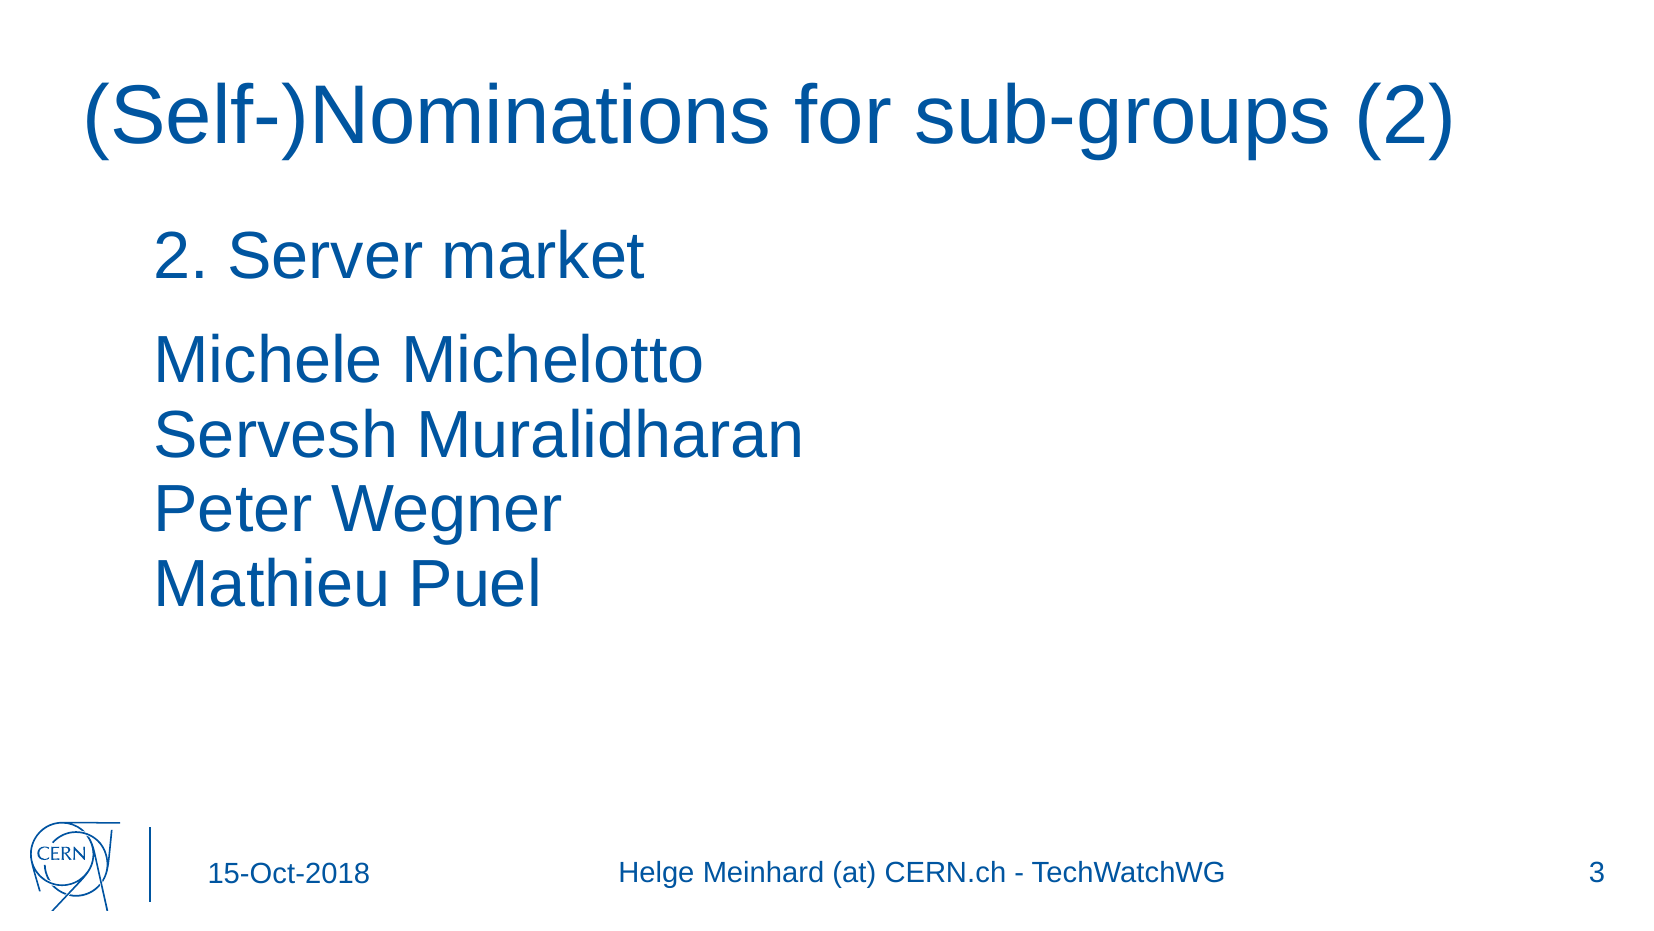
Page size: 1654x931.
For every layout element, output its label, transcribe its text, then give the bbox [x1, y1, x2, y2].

title (Self-)Nominations for sub-groups (2) [82, 37, 1571, 193]
list 2. Server market Michele Michelotto Servesh Muralidharan Peter Wegner Mathieu Puel [82, 217, 1571, 757]
